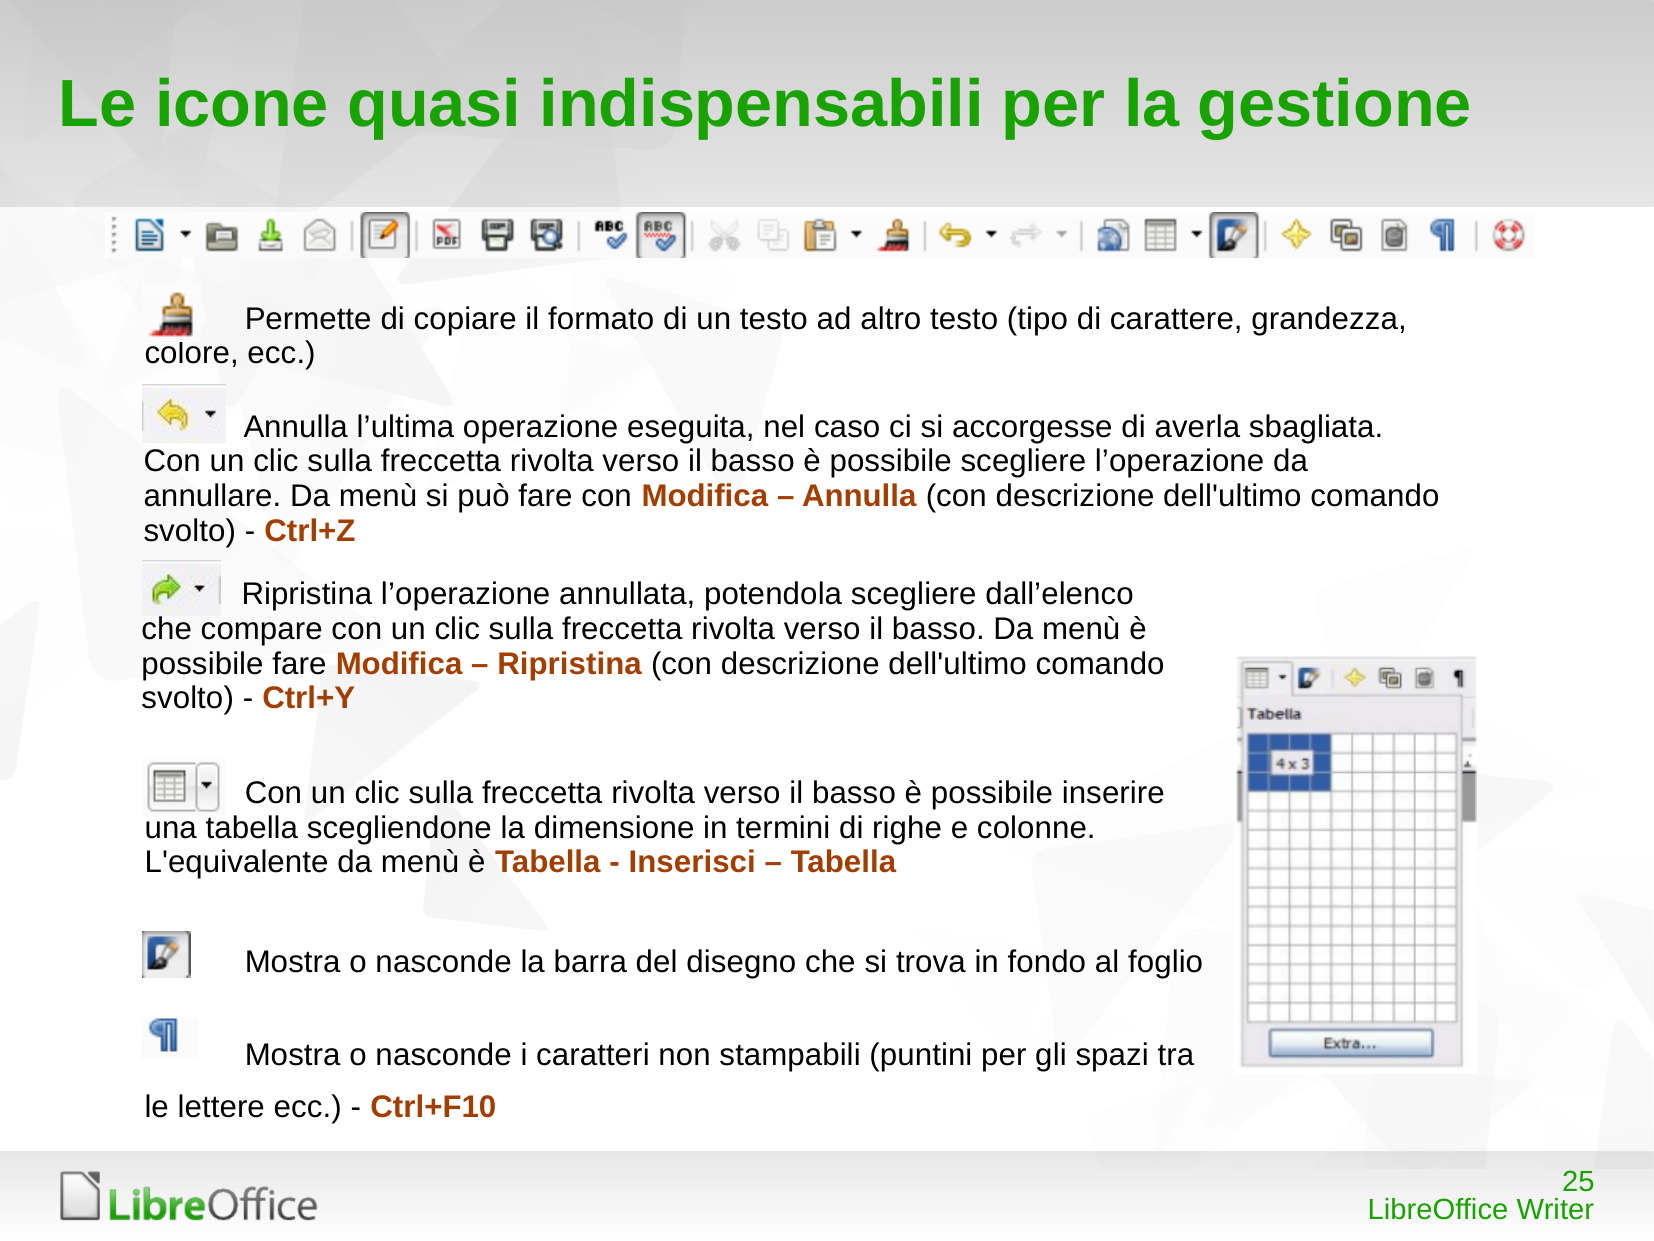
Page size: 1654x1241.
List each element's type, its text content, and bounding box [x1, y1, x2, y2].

picture [0, 0, 1548, 931]
text_box Permette di copiare il formato di un testo ad altro testo (tipo di carattere, grandezza, colore, ecc.) [129, 293, 1524, 414]
picture [41, 1152, 337, 1240]
picture [142, 931, 191, 978]
text_box Annulla l’ultima operazione eseguita, nel caso ci si accorgesse di averla sbagliata. Con un clic sulla freccetta rivolta verso il basso è possibile scegliere l’operazione da annullare. Da menù si può fare con Modifica – Annulla (con descrizione dell'ultimo comando svolto) - Ctrl+Z [128, 401, 1459, 567]
text_box Mostra o nasconde i caratteri non stampabili (puntini per gli spazi tra le lettere ecc.) - Ctrl+F10 [129, 1012, 1217, 1116]
text_box Mostra o nasconde la barra del disegno che si trova in fondo al foglio [129, 919, 1545, 987]
title Le icone quasi indispensabili per la gestione [59, 29, 1595, 178]
text_box Ripristina l’operazione annullata, potendola scegliere dall’elenco che compare con un clic sulla freccetta rivolta verso il basso. Da menù è possibile fare Modifica – Ripristina (con descrizione dell'ultimo comando svolto) - Ctrl+Y [126, 569, 1182, 726]
text_box Con un clic sulla freccetta rivolta verso il basso è possibile inserire una tabella scegliendone la dimensione in termini di righe e colonne. L'equivalente da menù è Tabella - Inserisci – Tabella [129, 767, 1229, 919]
picture [141, 1017, 198, 1058]
picture [142, 384, 226, 443]
picture [915, 548, 1654, 1169]
